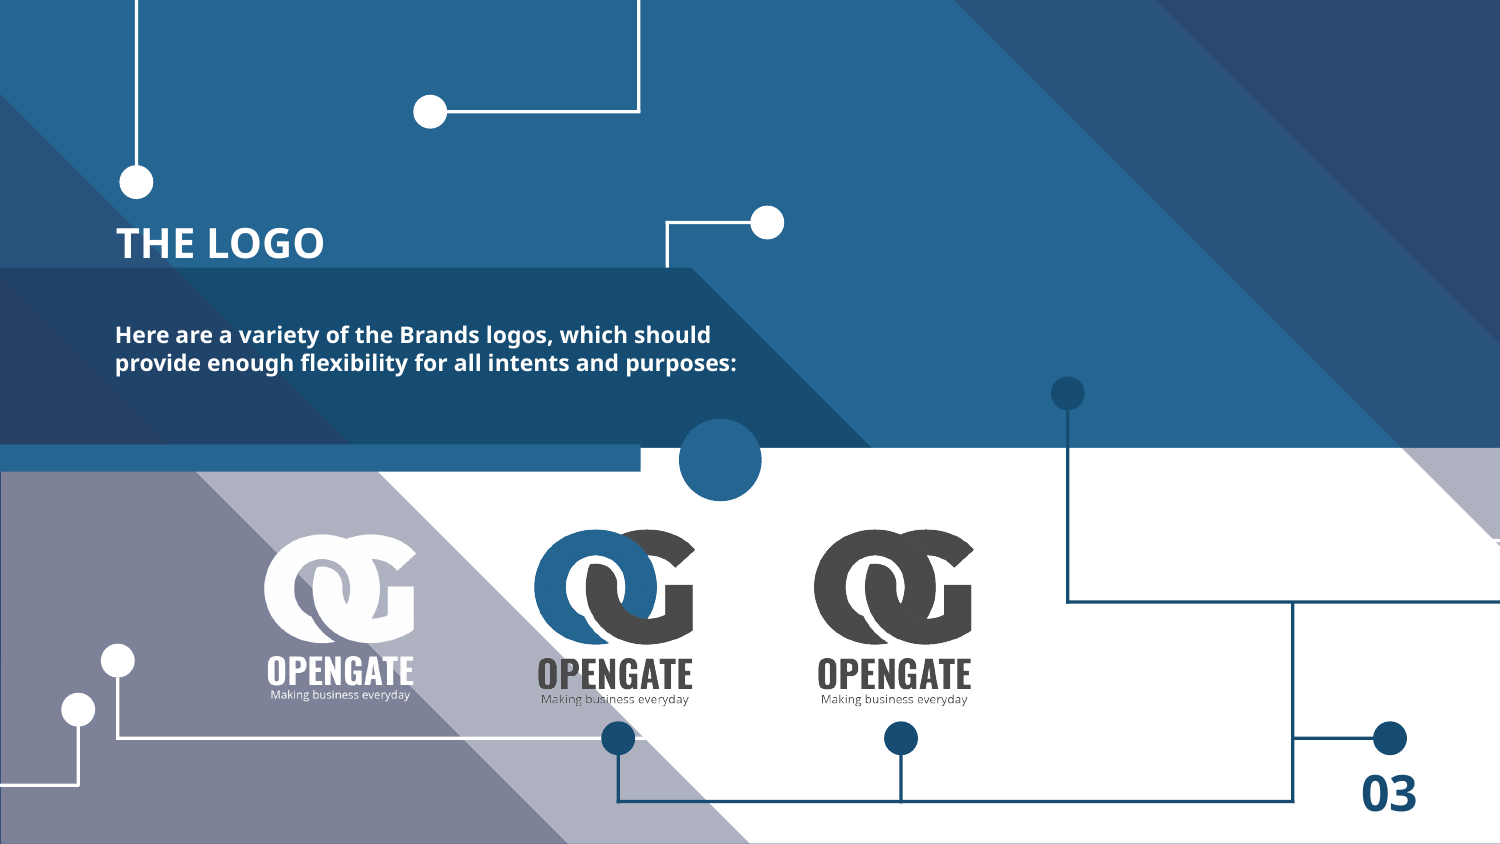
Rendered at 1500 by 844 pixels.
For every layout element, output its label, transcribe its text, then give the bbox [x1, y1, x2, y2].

picture [264, 534, 416, 702]
text_box 03 [1325, 764, 1455, 819]
picture [534, 529, 695, 707]
picture [814, 529, 974, 707]
text_box [413, 0, 641, 129]
title THE LOGO [100, 193, 393, 282]
text_box [0, 0, 1500, 844]
text_box [119, 0, 154, 200]
list Here are a variety of the Brands logos, which should provide enough flexibility for all intents and purposes: [100, 305, 815, 411]
